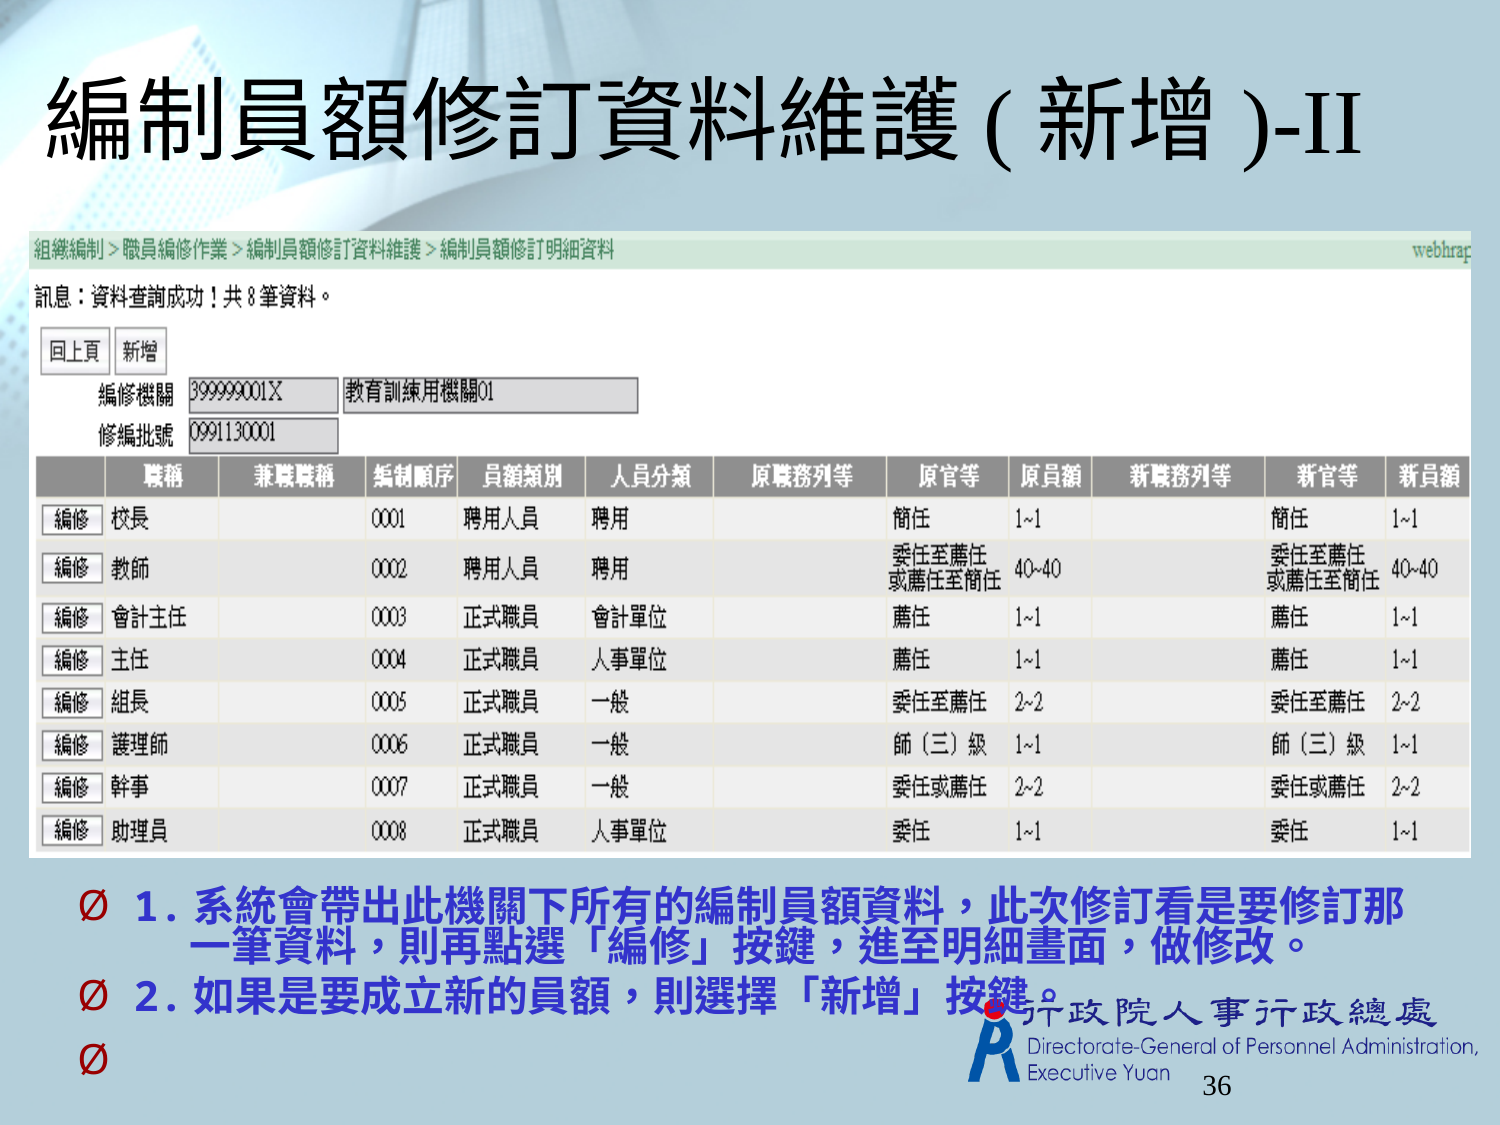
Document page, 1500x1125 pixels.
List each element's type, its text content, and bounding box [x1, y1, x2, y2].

picture [29, 231, 1471, 858]
list 1.系統會帶出此機關下所有的編制員額資料，此次修訂看是要修訂那一筆資料，則再點選「編修」按鍵，進至明細畫面，做修改。 2.如果是要成立新的員額，則選擇「新增」按鍵。 [62, 881, 1436, 1071]
text_box [1187, 1058, 1500, 1124]
title 編制員額修訂資料維護(新增)-II [29, 54, 1447, 172]
